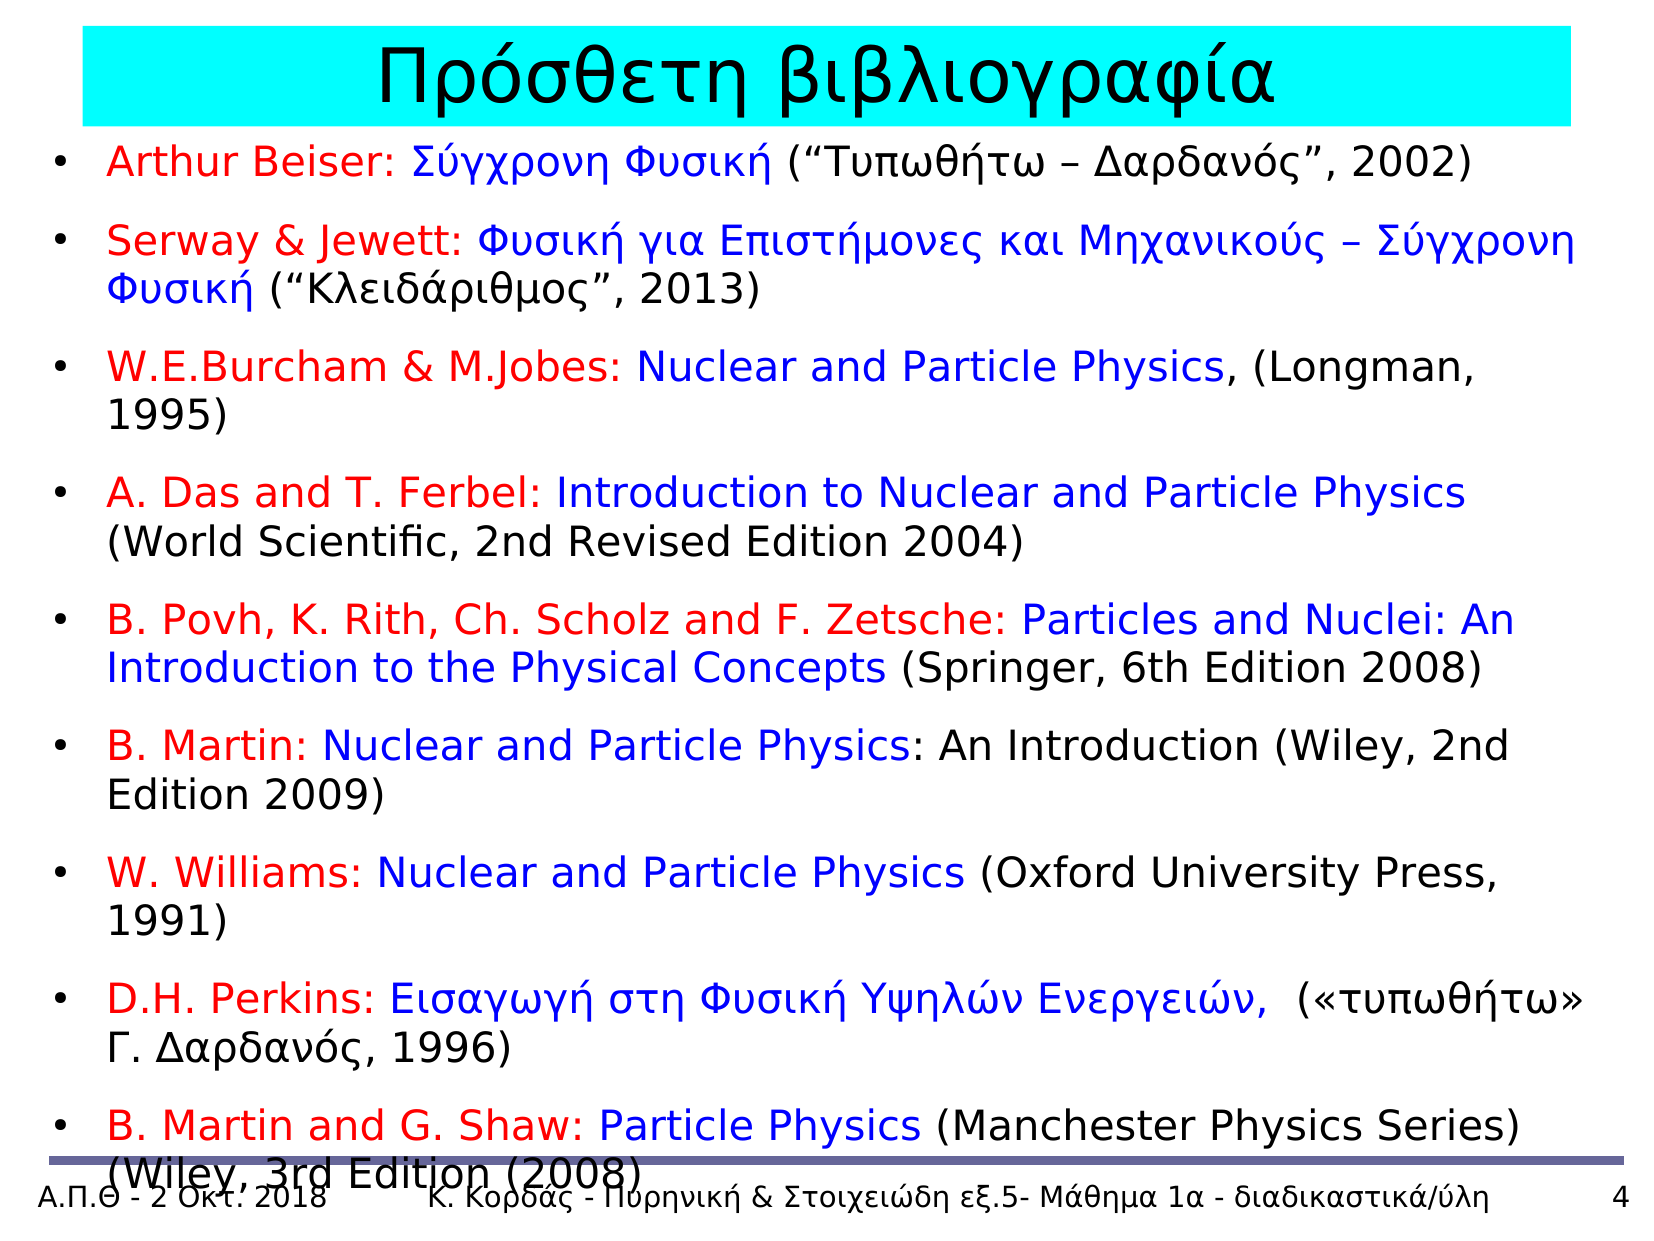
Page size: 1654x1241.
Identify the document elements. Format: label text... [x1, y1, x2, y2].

title Πρόσθετη βιβλιογραφία [82, 32, 1571, 120]
list Arthur Beiser: Σύγχρονη Φυσική (“Τυπωθήτω – Δαρδανός”, 2002) Serway & Jewett: Φυσική για Επιστήμονες και Μηχανικούς – Σύγχρονη Φυσική (“Κλειδάριθμος”, 2013) W.E.Burcham & M.Jobes: Nuclear and Particle Physics, (Longman, 1995) A. Das and T. Ferbel: Introduction to Nuclear and Particle Physics (World Scientific, 2nd Revised Edition 2004) B. Povh, K. Rith, Ch. Scholz and F. Zetsche: Particles and Nuclei: An Introduction to the Physical Concepts (Springer, 6th Edition 2008) B. Martin: Nuclear and Particle Physics: An Introduction (Wiley, 2nd Edition 2009) W. Williams: Nuclear and Particle Physics (Oxford University Press, 1991) D.H. Perkins: Εισαγωγή στη Φυσική Υψηλών Ενεργειών, («τυπωθήτω» Γ. ∆αρδανός, 1996) B. Martin and G. Shaw: Particle Physics (Manchester Physics Series) (Wiley, 3rd Edition (2008) [35, 138, 1607, 1159]
